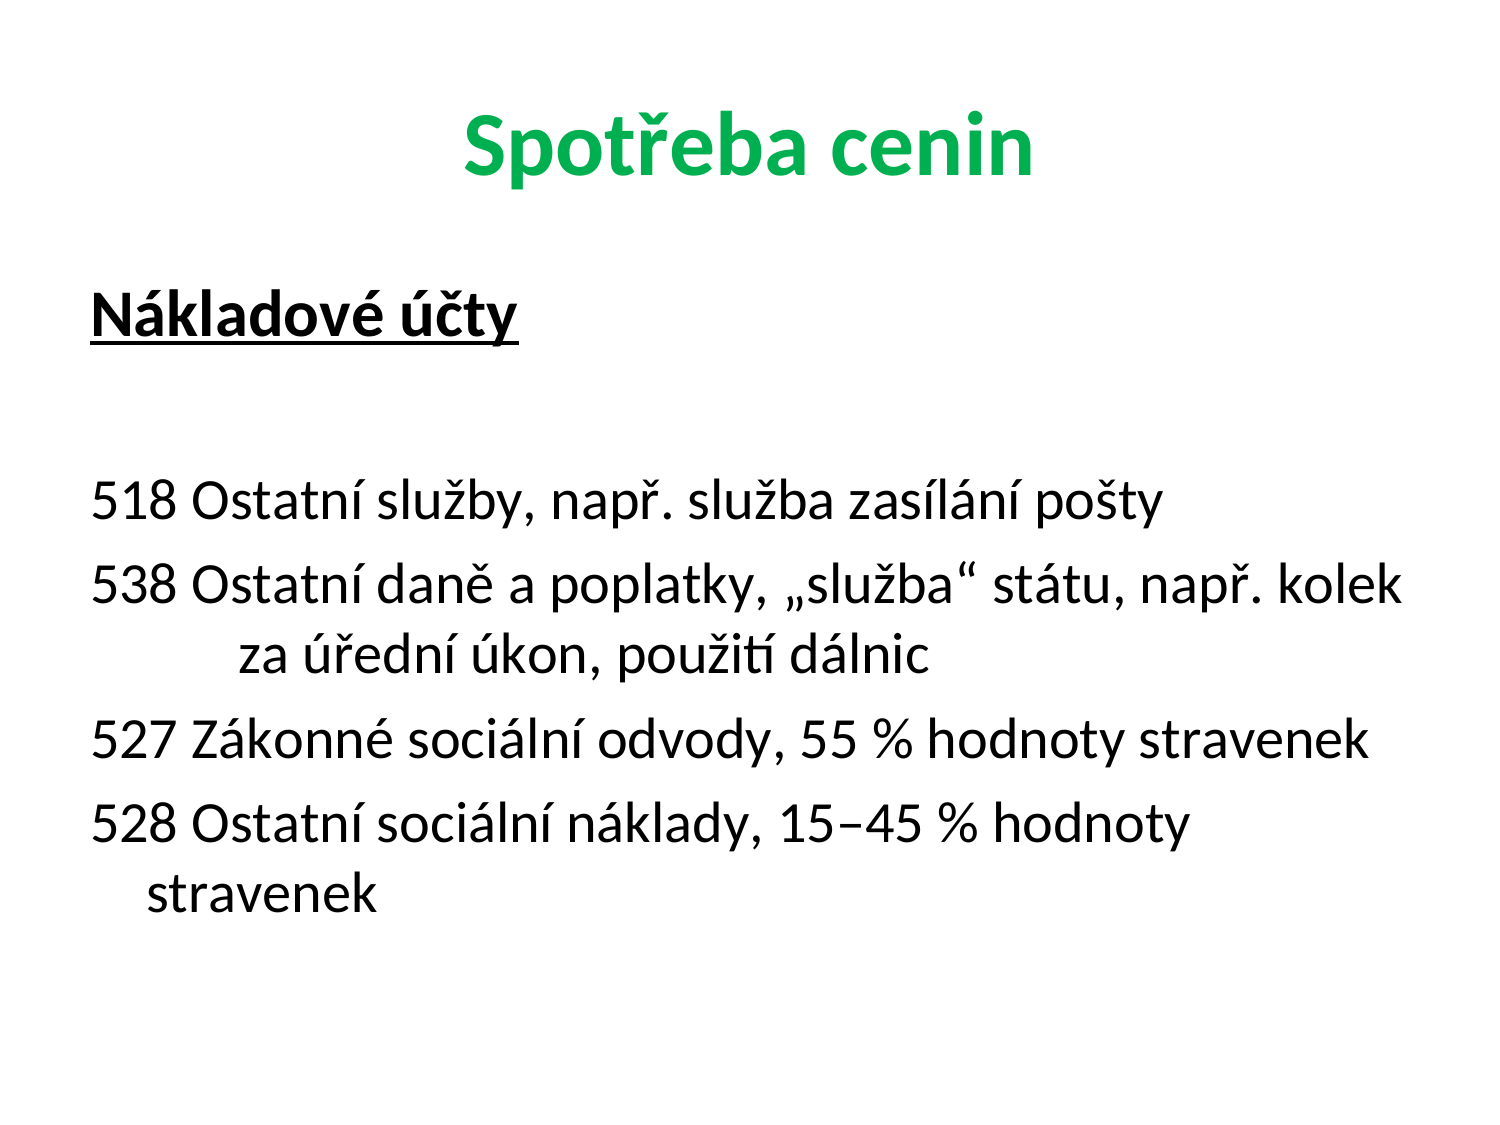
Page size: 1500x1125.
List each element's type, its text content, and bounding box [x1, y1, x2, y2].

list Nákladové účty 518 Ostatní služby, např. služba zasílání pošty 538 Ostatní daně a poplatky, „služba“ státu, např. kolek za úřední úkon, použití dálnic 527 Zákonné sociální odvody, 55 % hodnoty stravenek 528 Ostatní sociální náklady, 15–45 % hodnoty stravenek [75, 262, 1426, 1006]
title Spotřeba cenin [75, 45, 1426, 233]
